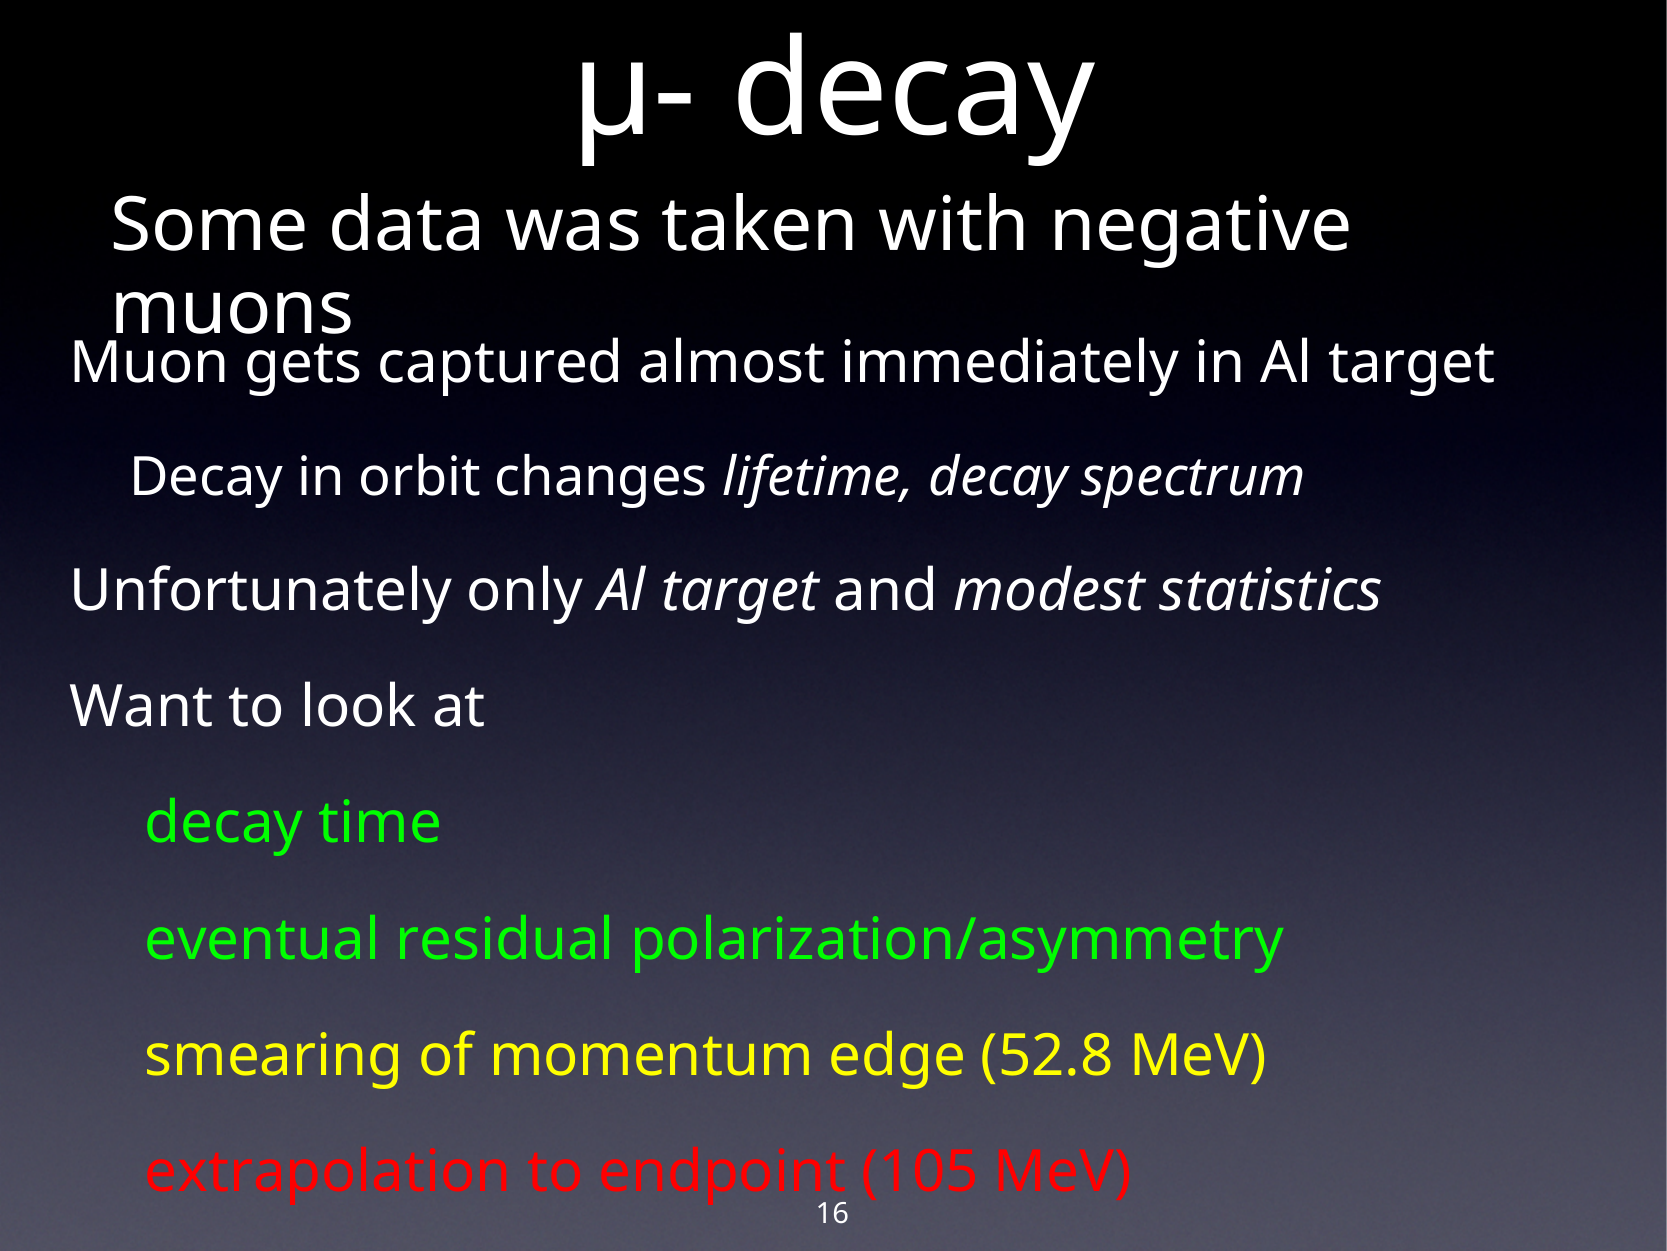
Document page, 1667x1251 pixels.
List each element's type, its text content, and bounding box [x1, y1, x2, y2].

text_box Some data was taken with negative muons [109, 188, 1581, 347]
text_box Muon gets captured almost immediately in Al target Decay in orbit changes lifetime, decay spectrum Unfortunately only Al target and modest statistics Want to look at decay time eventual residual polarization/asymmetry smearing of momentum edge (52.8 MeV) extrapolation to endpoint (105 MeV) [54, 353, 1629, 1182]
text_box <number> [810, 1189, 855, 1236]
picture [0, 0, 1667, 1251]
title μ- decay [162, 4, 1505, 176]
